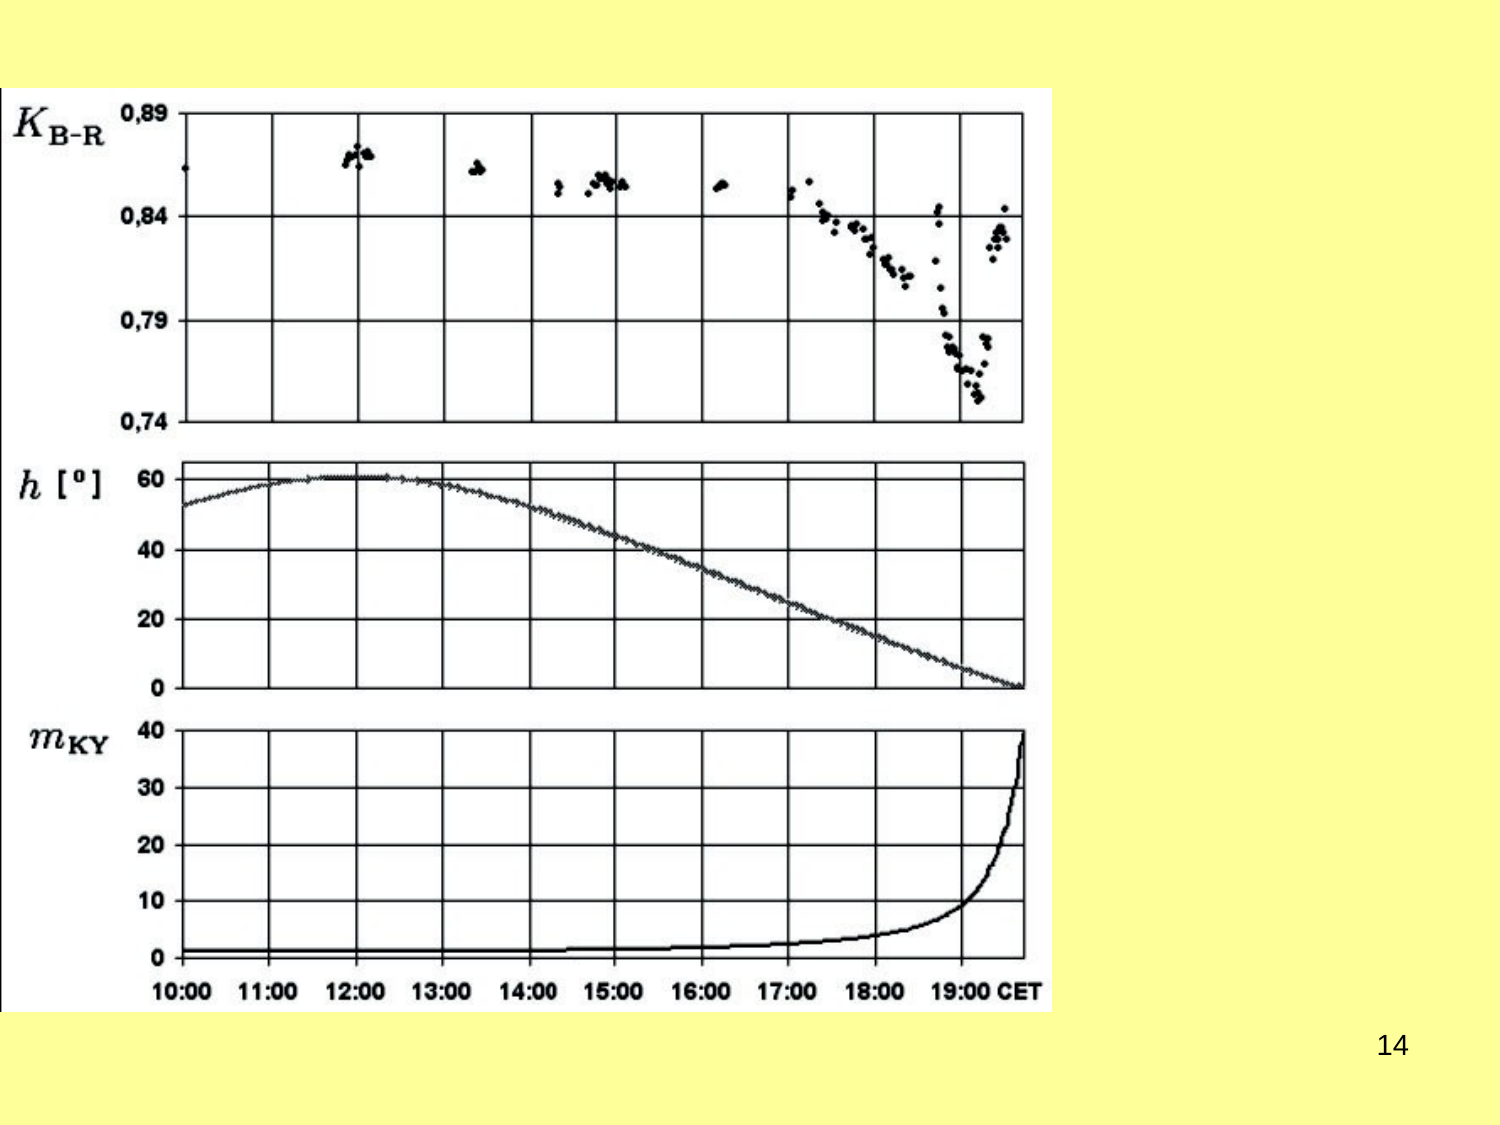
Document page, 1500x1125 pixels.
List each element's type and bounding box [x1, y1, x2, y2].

picture [0, 88, 1052, 1012]
